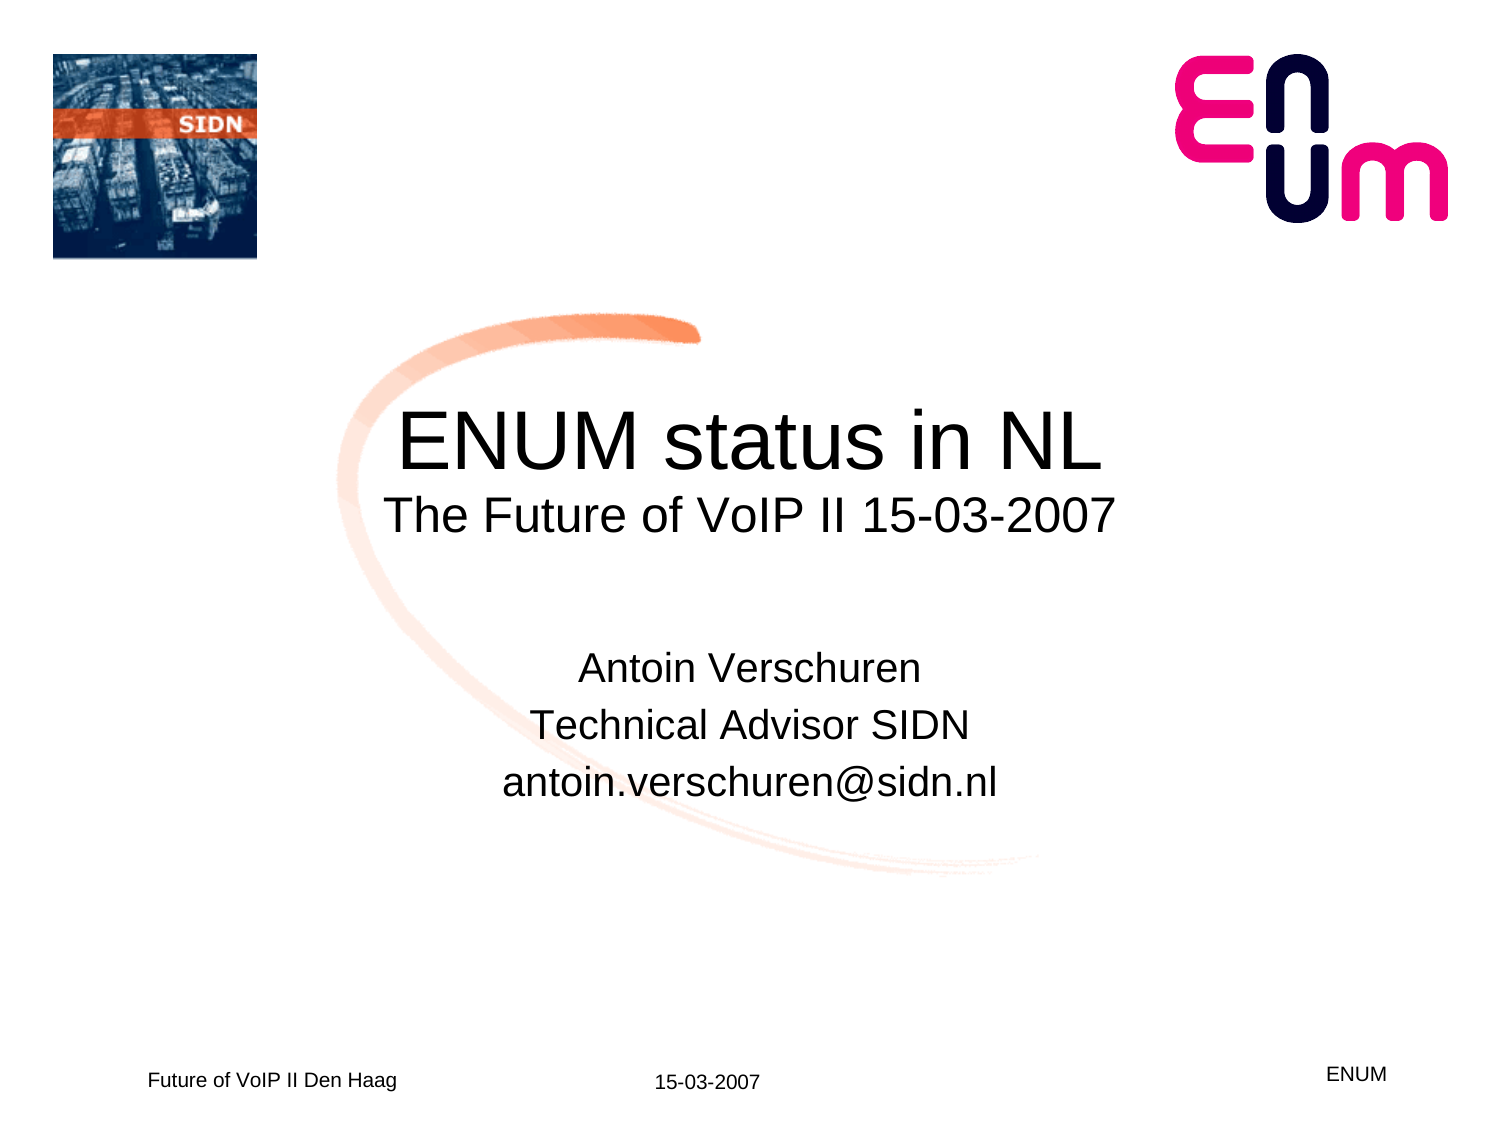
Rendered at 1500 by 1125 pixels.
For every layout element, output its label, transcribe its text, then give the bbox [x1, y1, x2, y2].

picture [112, 563, 1371, 1120]
picture [53, 0, 1448, 374]
subtitle Antoin Verschuren Technical Advisor SIDN antoin.verschuren@sidn.nl [225, 637, 1276, 926]
title ENUM status in NL The Future of VoIP II 15-03-2007 [112, 374, 1388, 563]
